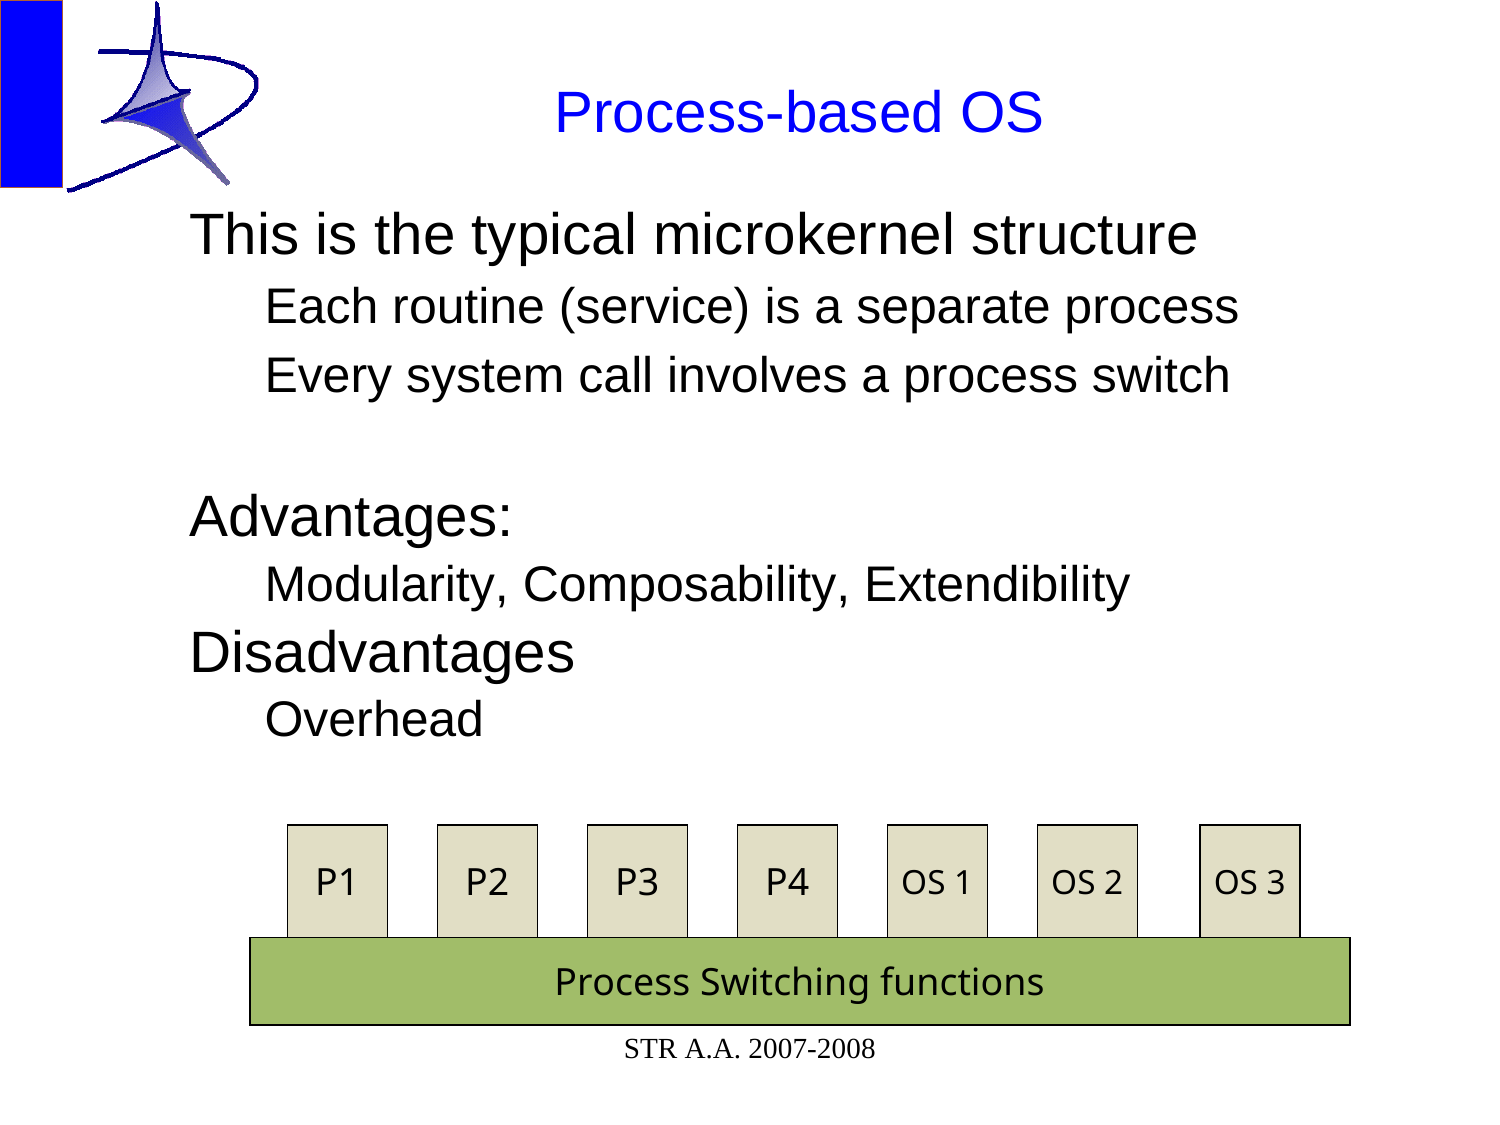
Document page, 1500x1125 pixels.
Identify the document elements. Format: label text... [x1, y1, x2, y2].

text_box P4 [737, 824, 838, 938]
text_box OS 1 [887, 824, 988, 938]
text_box P1 [287, 824, 388, 938]
text_box P2 [437, 824, 538, 938]
text_box Process Switching functions [249, 937, 1350, 1026]
picture [62, 0, 263, 197]
text_box OS 2 [1037, 824, 1138, 938]
text_box P3 [587, 824, 688, 938]
text_box OS 3 [1199, 824, 1300, 938]
title Process-based OS [174, 61, 1425, 164]
list This is the typical microkernel structure Each routine (service) is a separate process Every system call involves a process switch Advantages: Modularity, Composability, Extendibility Disadvantages Overhead [174, 199, 1425, 763]
